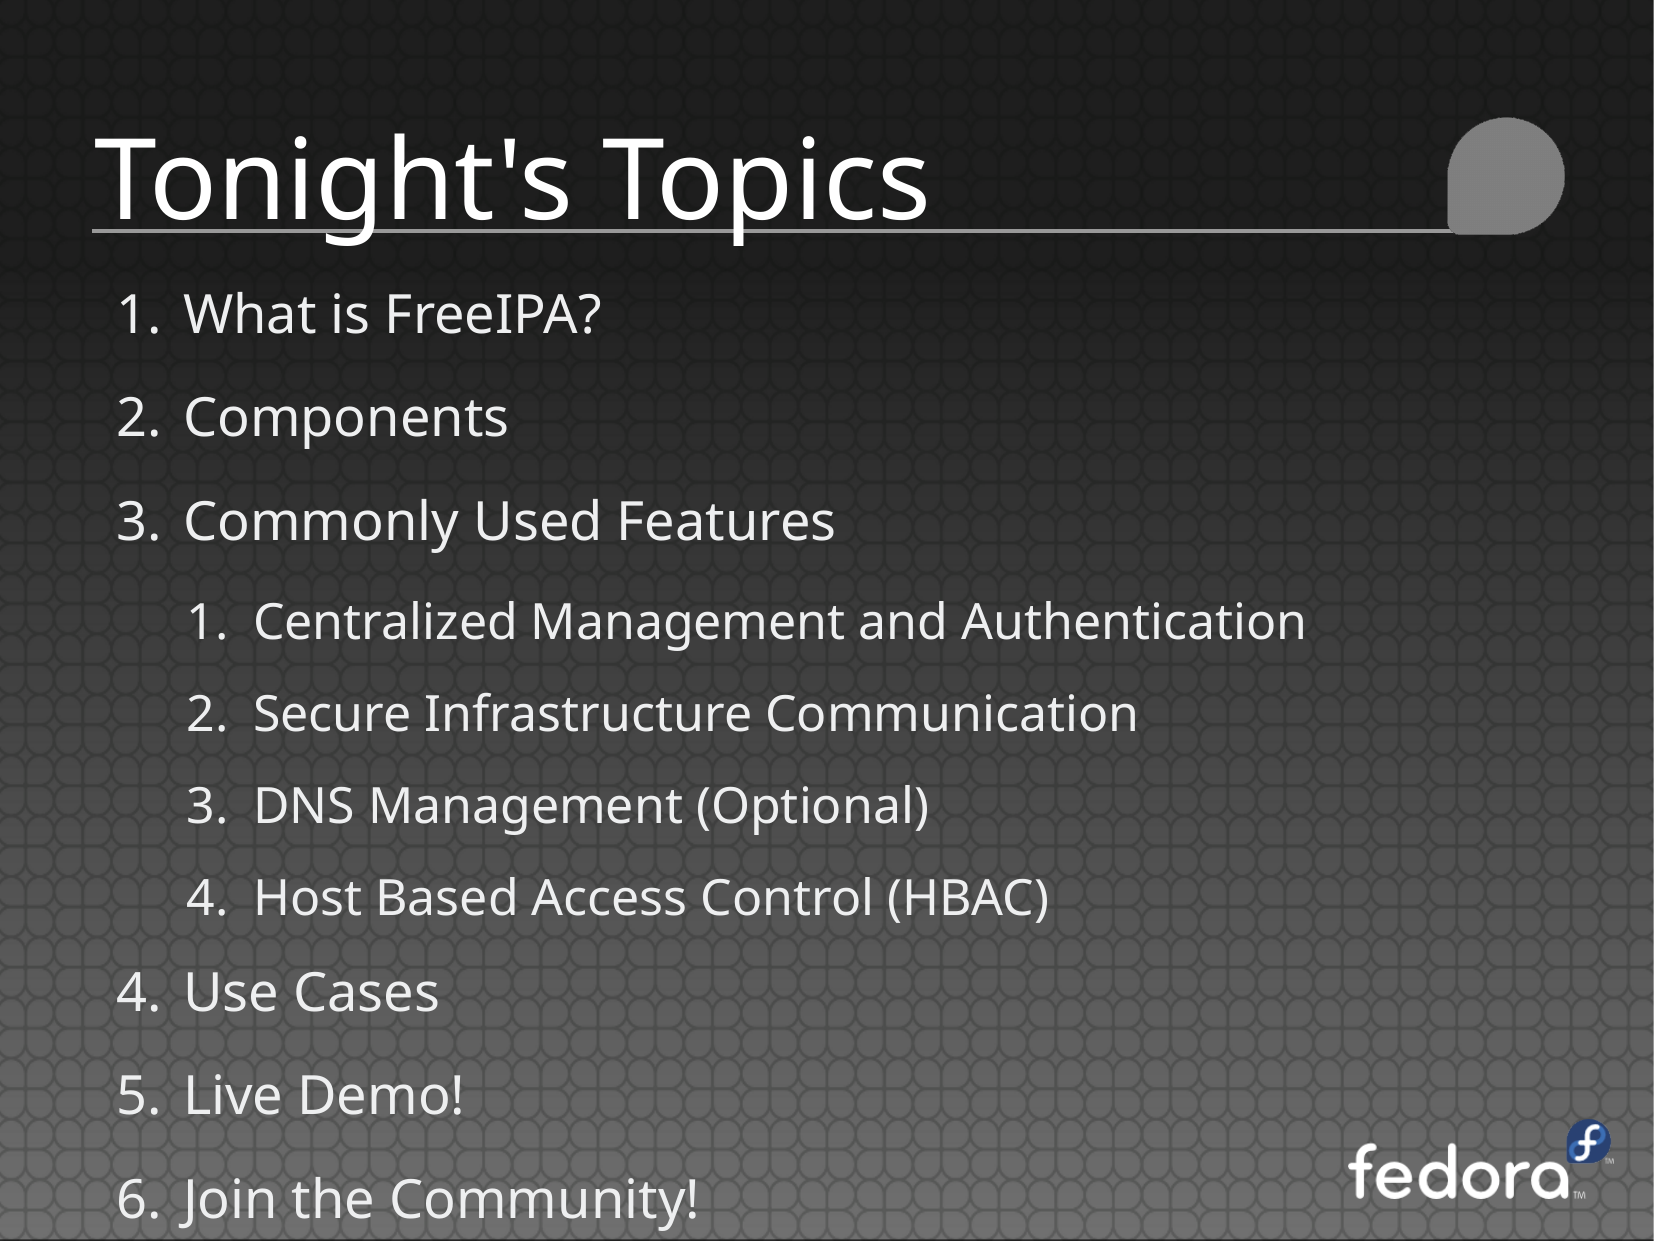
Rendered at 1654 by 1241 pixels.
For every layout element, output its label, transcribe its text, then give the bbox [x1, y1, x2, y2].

picture [0, 0, 1654, 1241]
title Tonight's Topics [94, 100, 1426, 251]
list What is FreeIPA? Components Commonly Used Features Centralized Management and Authentication Secure Infrastructure Communication DNS Management (Optional) Host Based Access Control (HBAC) Use Cases Live Demo! Join the Community! Questions? [98, 154, 1486, 1230]
